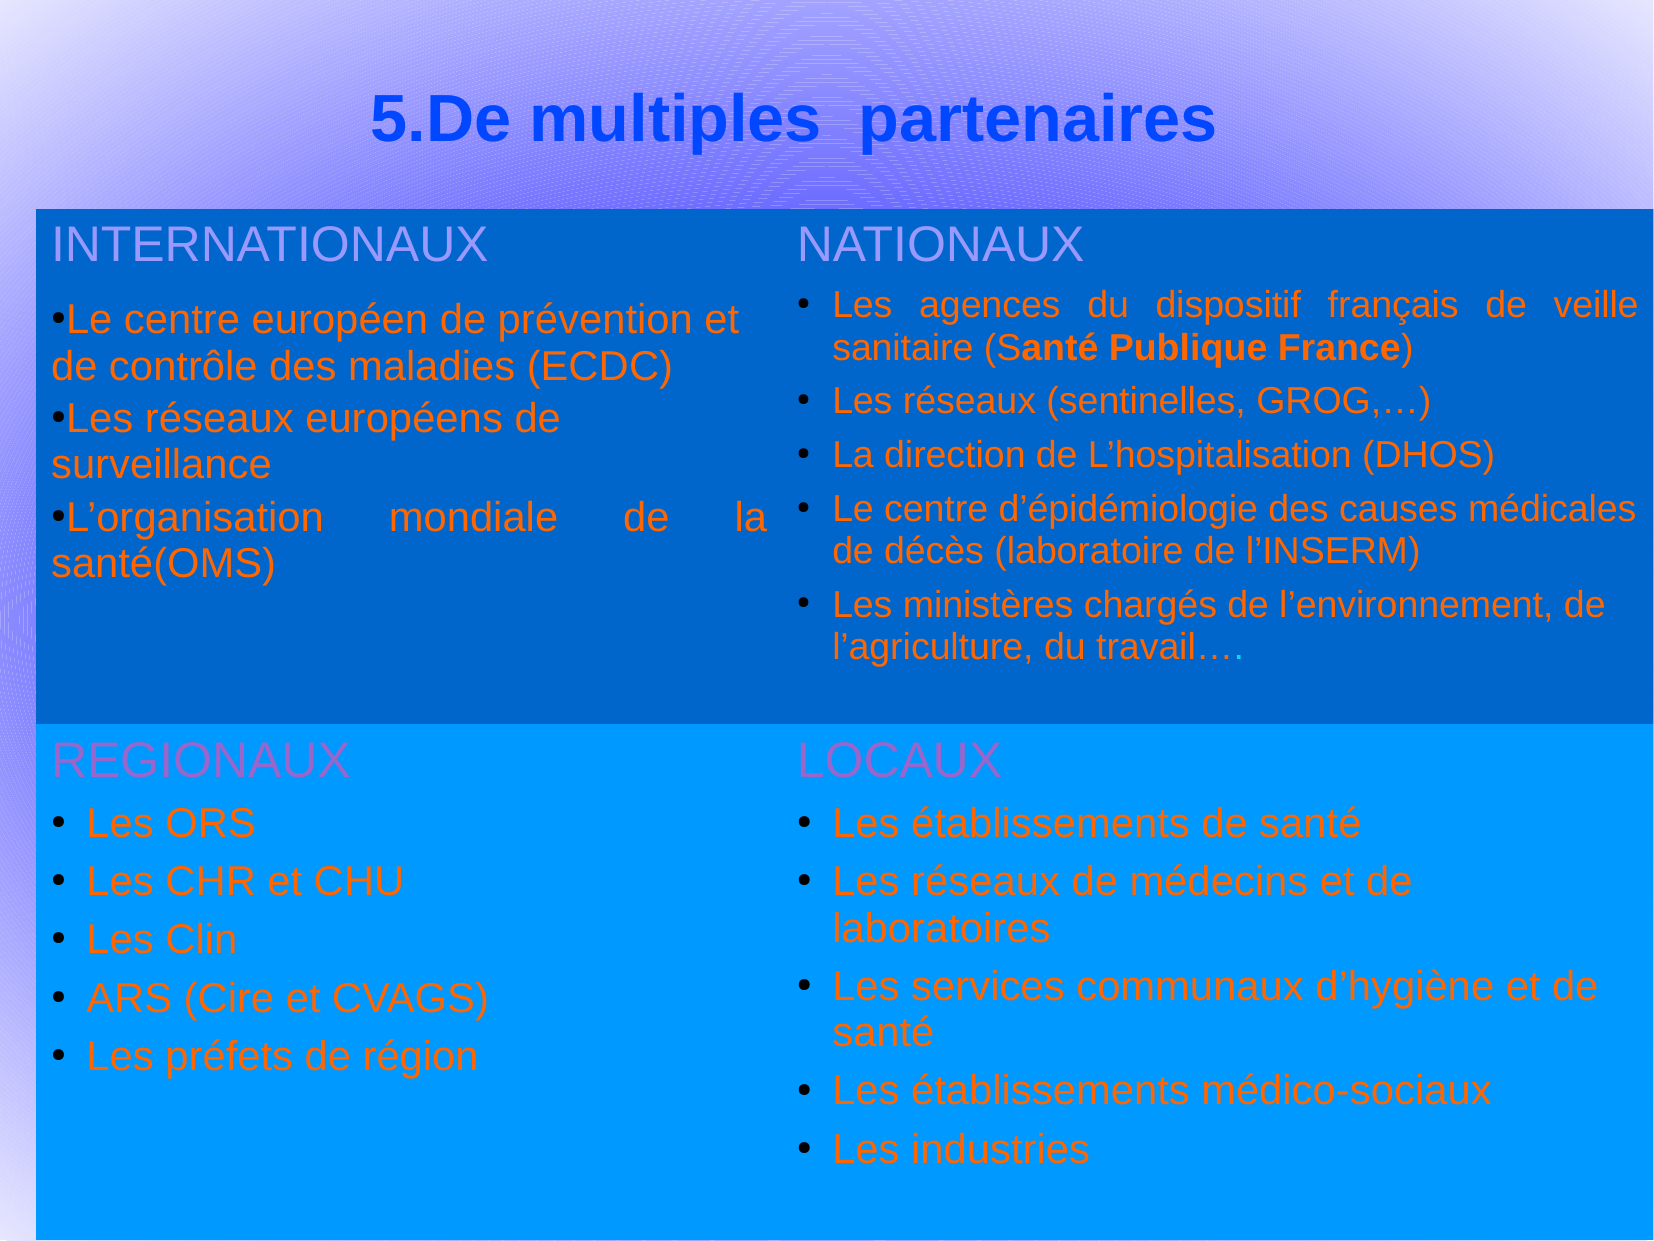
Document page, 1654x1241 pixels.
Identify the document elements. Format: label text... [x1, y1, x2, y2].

table_cell LOCAUX Les établissements de santé Les réseaux de médecins et de laboratoires Les services communaux d’hygiène et de santé Les établissements médico-sociaux Les industries [782, 724, 1654, 1240]
title 5.De multiples partenaires [88, 29, 1501, 207]
table_header NATIONAUX Les agences du dispositif français de veille sanitaire (Santé Publique France) Les réseaux (sentinelles, GROG,…) La direction de L’hospitalisation (DHOS) Le centre d’épidémiologie des causes médicales de décès (laboratoire de l’INSERM) Les ministères chargés de l’environnement, de l’agriculture, du travail…. [782, 209, 1654, 724]
table_header INTERNATIONAUX Le centre européen de prévention et de contrôle des maladies (ECDC) Les réseaux européens de surveillance L’organisation mondiale de la santé(OMS) [36, 209, 782, 724]
table_cell REGIONAUX Les ORS Les CHR et CHU Les Clin ARS (Cire et CVAGS) Les préfets de région [36, 724, 782, 1240]
